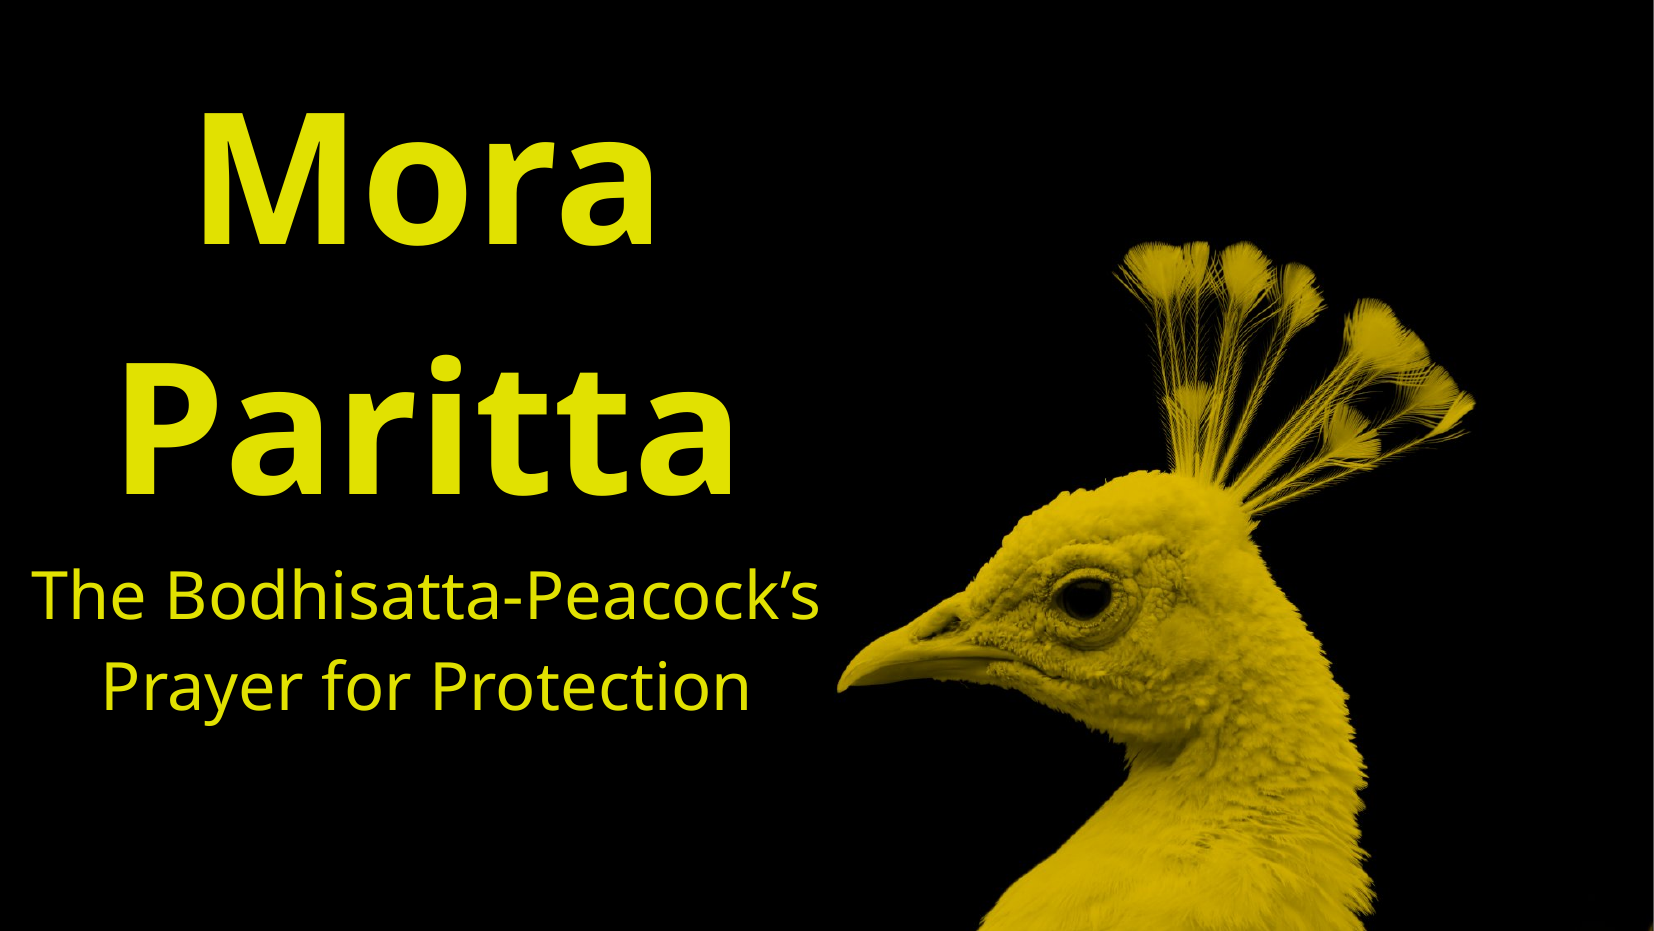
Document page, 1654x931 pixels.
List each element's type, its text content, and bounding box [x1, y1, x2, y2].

subtitle Mora Paritta The Bodhisatta-Peacock’s Prayer for Protection [13, 21, 842, 758]
picture [0, 0, 1654, 931]
